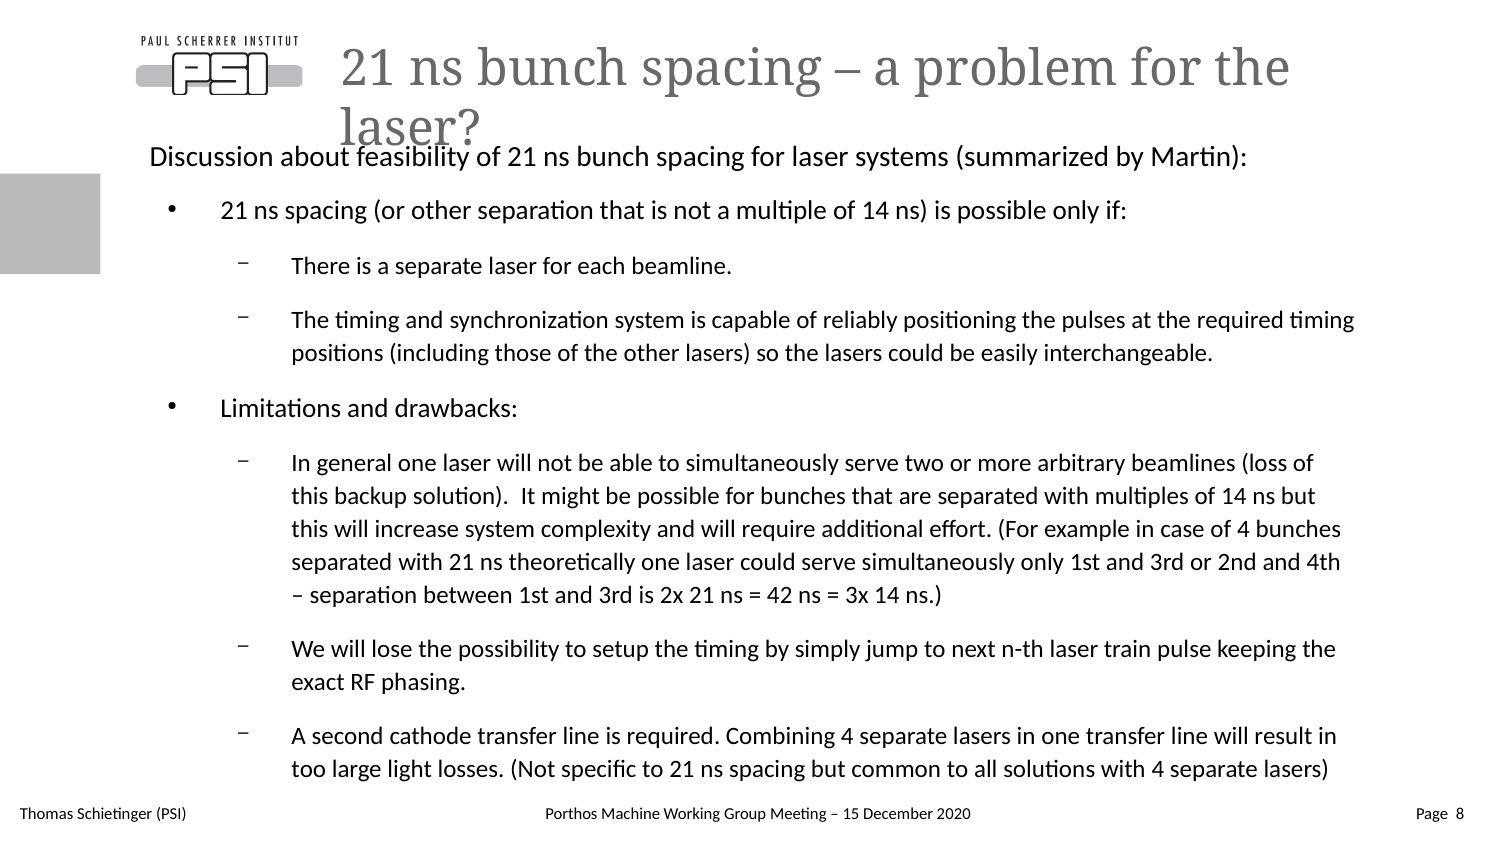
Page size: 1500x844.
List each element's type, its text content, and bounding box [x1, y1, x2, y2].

list Discussion about feasibility of 21 ns bunch spacing for laser systems (summarized by Martin): 21 ns spacing (or other separation that is not a multiple of 14 ns) is possible only if: There is a separate laser for each beamline. The timing and synchronization system is capable of reliably positioning the pulses at the required timing positions (including those of the other lasers) so the lasers could be easily interchangeable. Limitations and drawbacks: In general one laser will not be able to simultaneously serve two or more arbitrary beamlines (loss of this backup solution). It might be possible for bunches that are separated with multiples of 14 ns but this will increase system complexity and will require additional effort. (For example in case of 4 bunches separated with 21 ns theoretically one laser could serve simultaneously only 1st and 3rd or 2nd and 4th – separation between 1st and 3rd is 2x 21 ns = 42 ns = 3x 14 ns.) We will lose the possibility to setup the timing by simply jump to next n-th laser train pulse keeping the exact RF phasing. A second cathode transfer line is required. Combining 4 separate lasers in one transfer line will result in too large light losses. (Not specific to 21 ns spacing but common to all solutions with 4 separate lasers) [149, 136, 1359, 826]
title 21 ns bunch spacing – a problem for the laser? [340, 35, 1442, 98]
